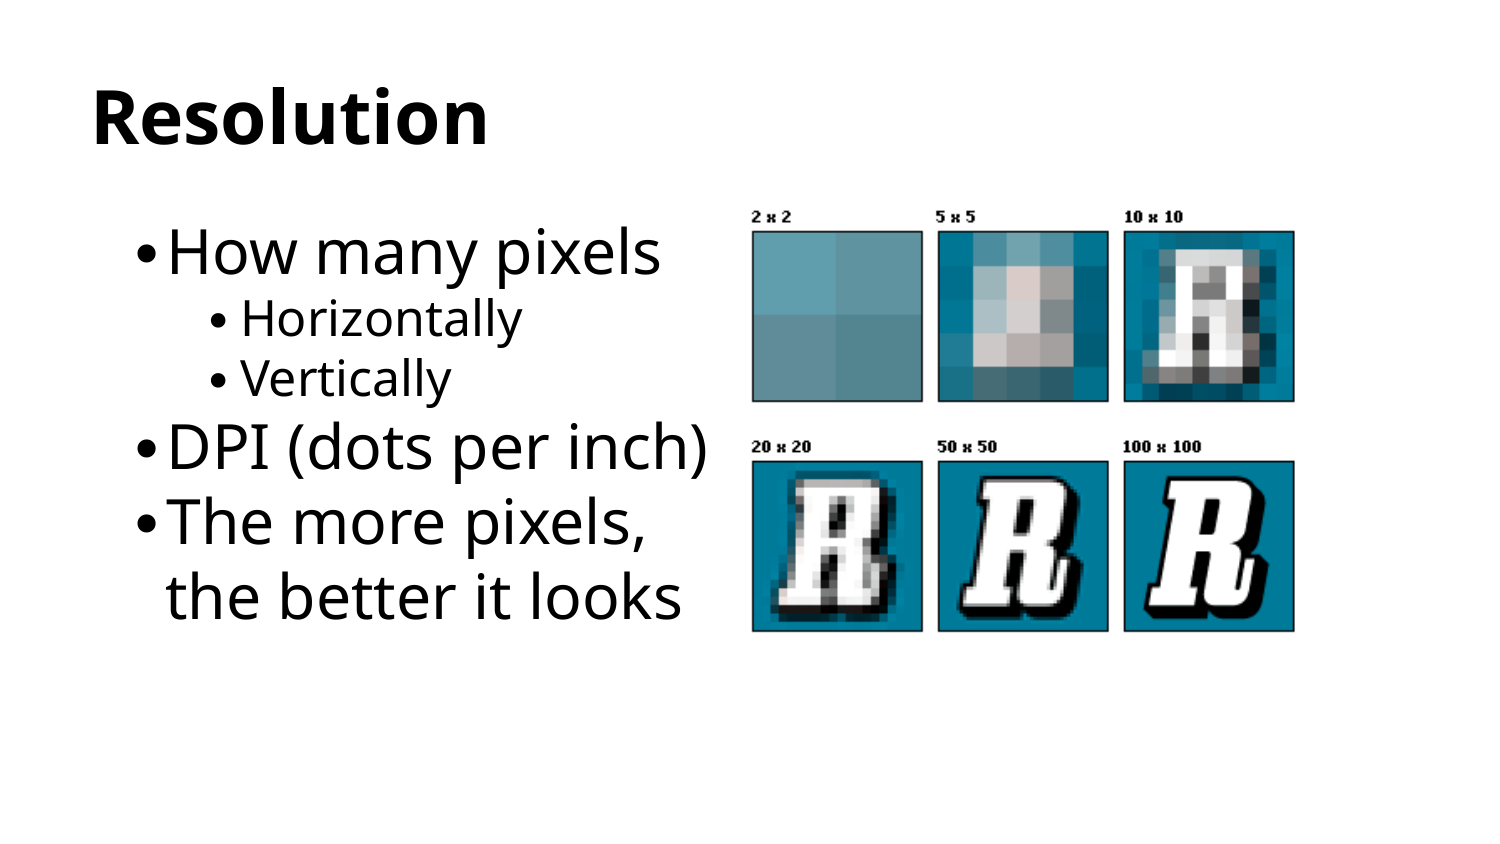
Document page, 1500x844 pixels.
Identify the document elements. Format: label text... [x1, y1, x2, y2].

list How many pixels Horizontally Vertically DPI (dots per inch) The more pixels, the better it looks [75, 196, 1425, 808]
picture [739, 196, 1310, 649]
title Resolution [75, 33, 1425, 175]
